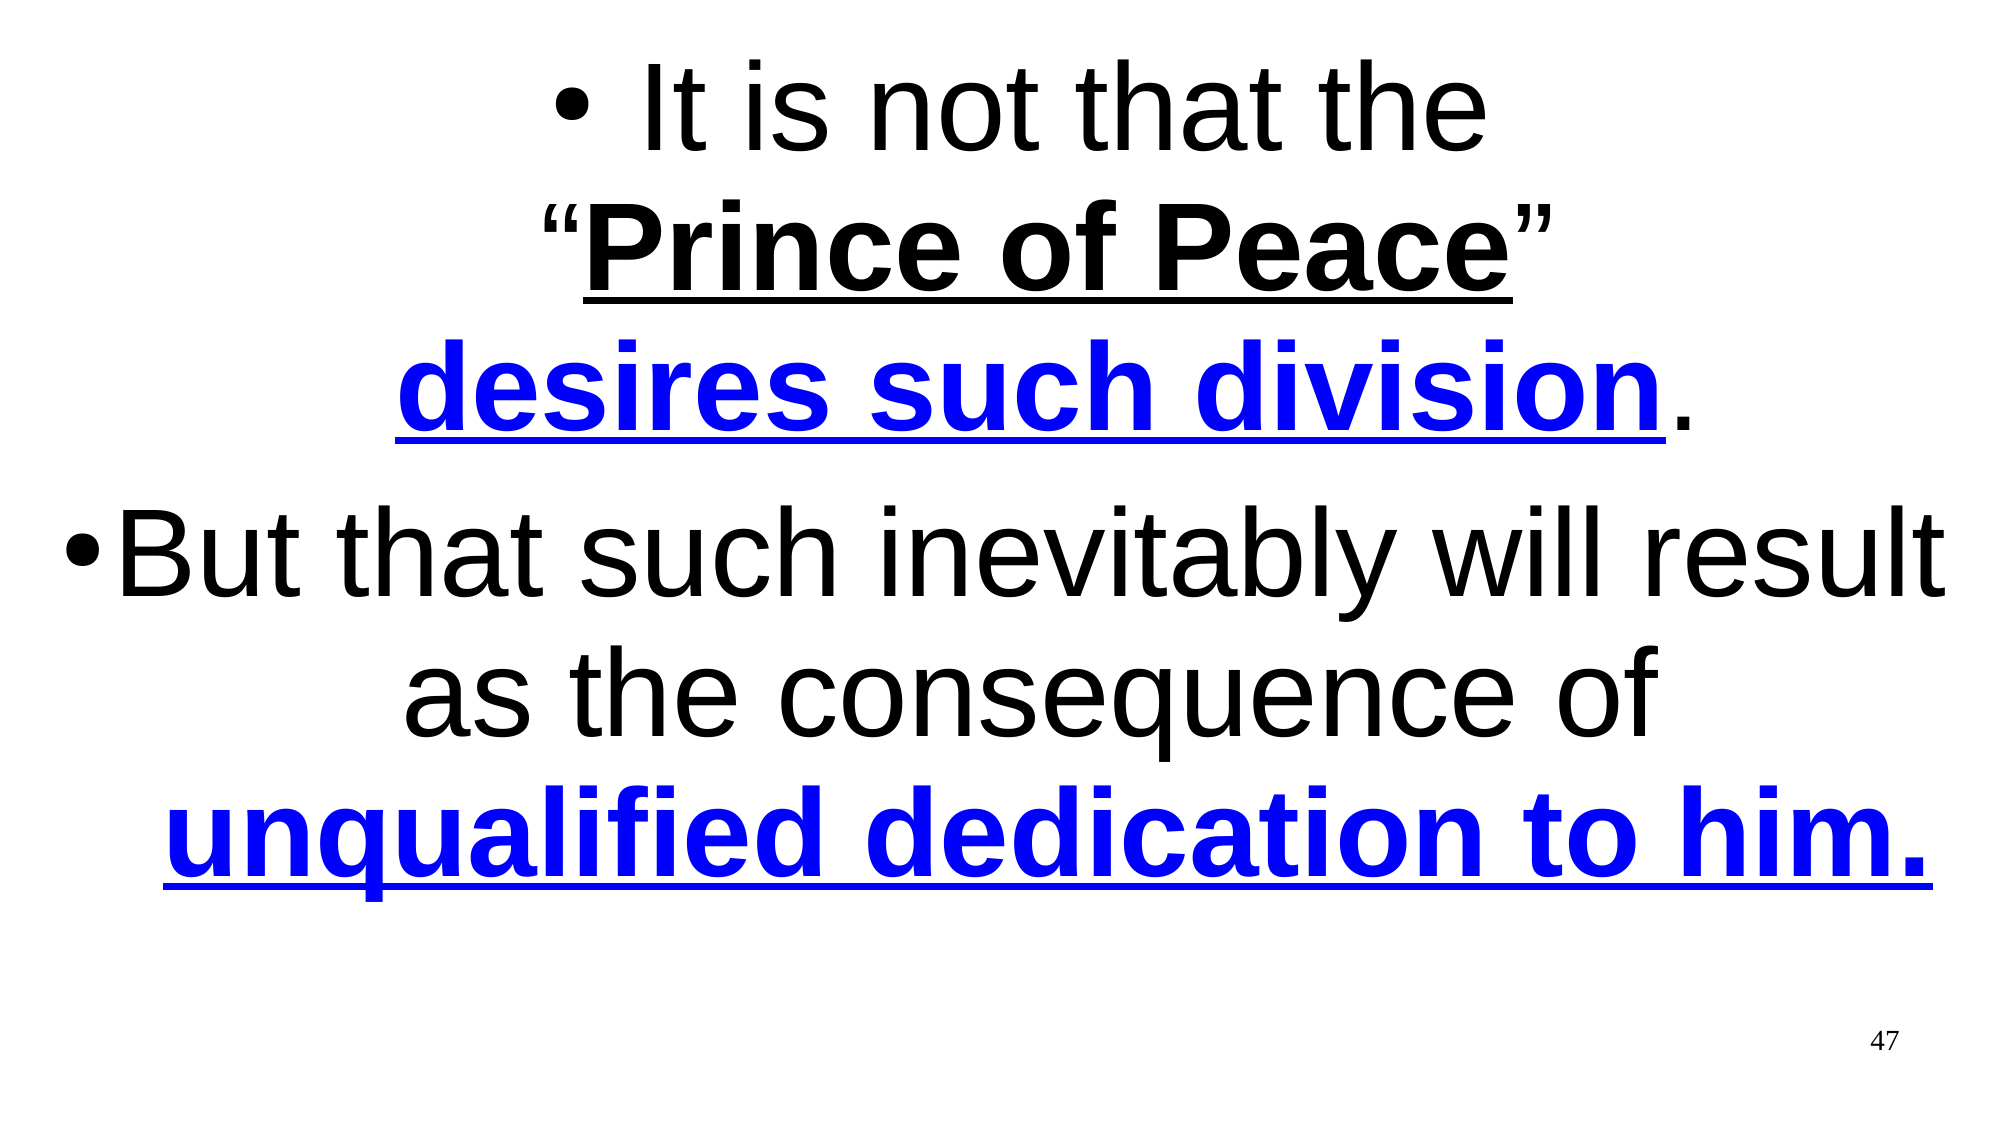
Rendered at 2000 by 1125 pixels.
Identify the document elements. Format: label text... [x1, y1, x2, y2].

list It is not that the “Prince of Peace” desires such division. But that such inevitably will result as the consequence of unqualified dedication to him. [37, 37, 1988, 1088]
